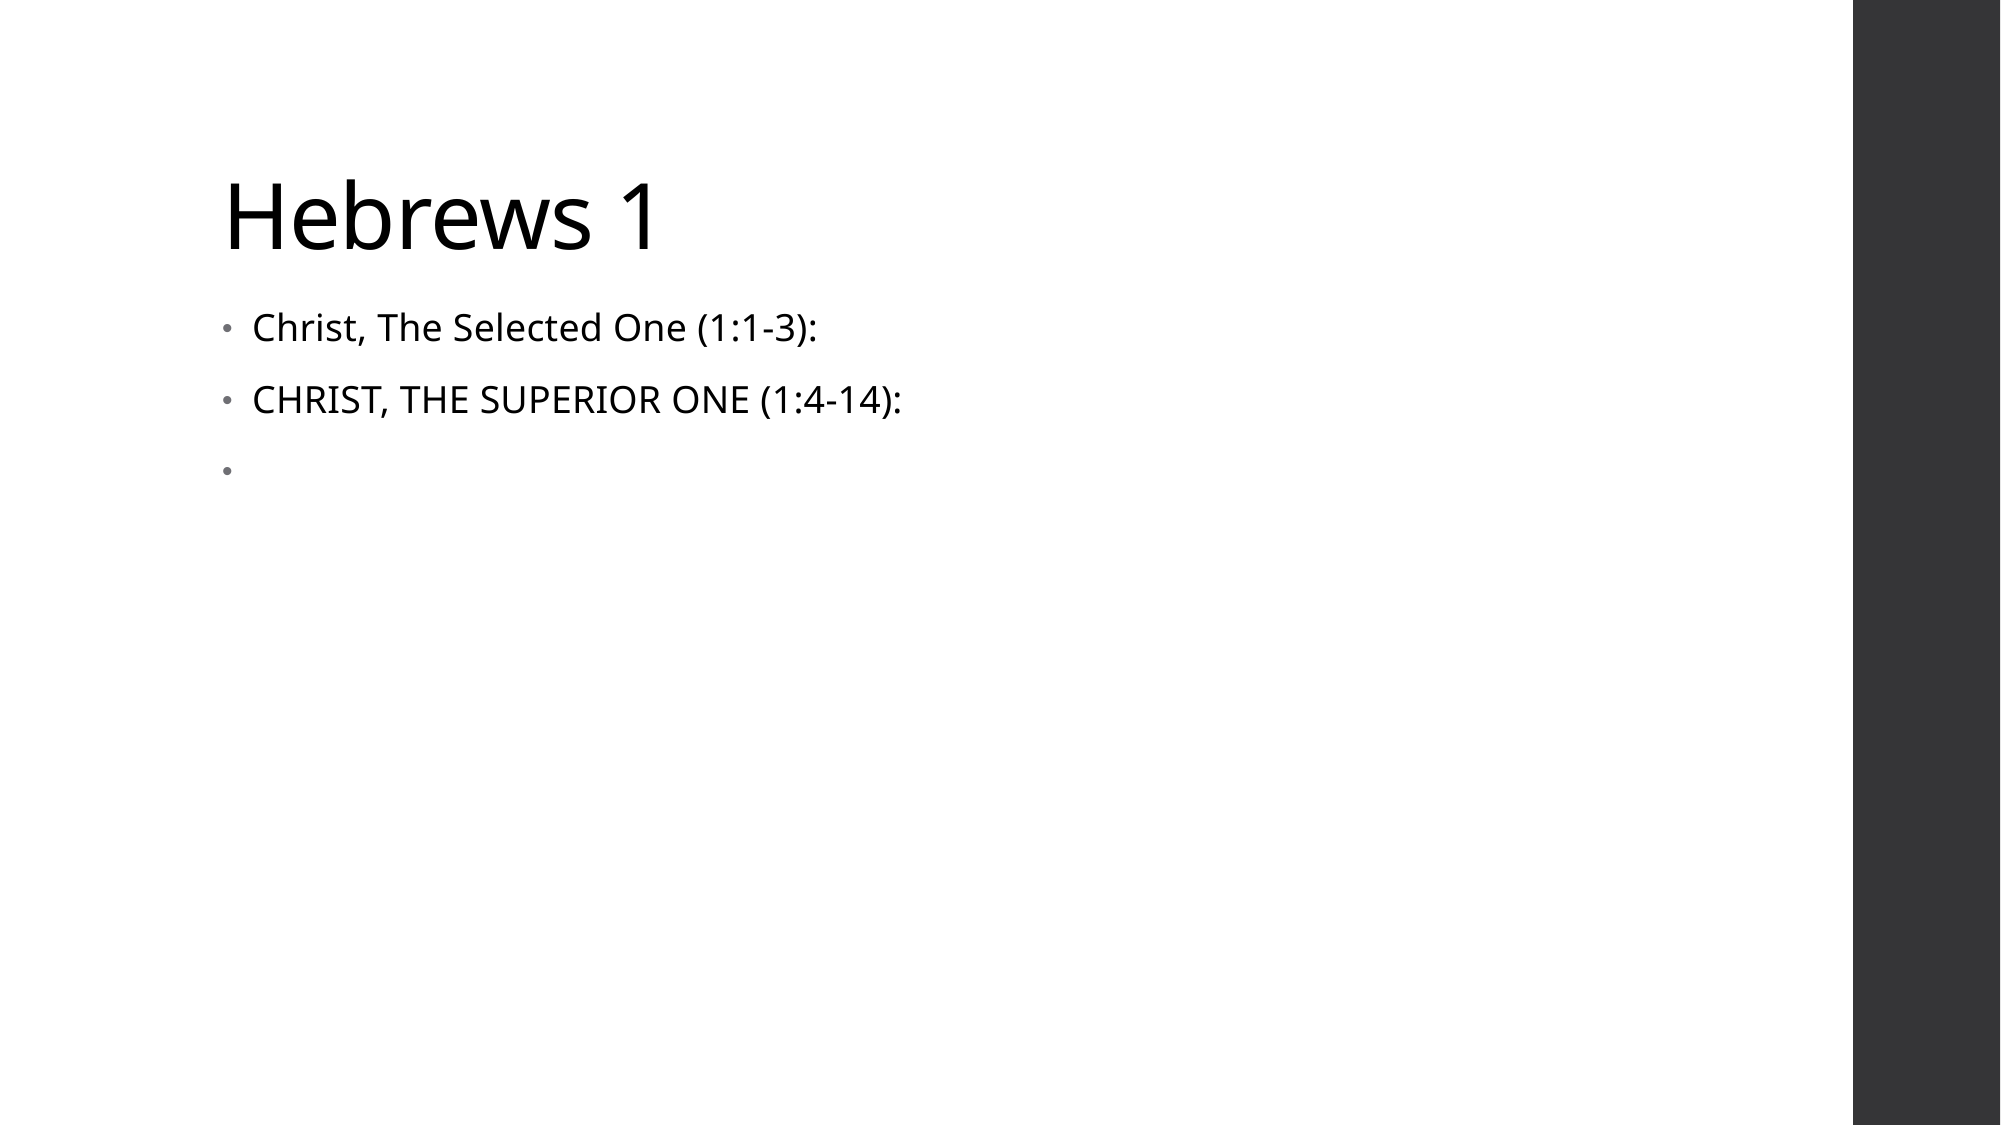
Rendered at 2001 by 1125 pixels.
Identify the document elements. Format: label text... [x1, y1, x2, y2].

title Hebrews 1 [206, 60, 1797, 278]
list Christ, The Selected One (1:1-3): CHRIST, THE SUPERIOR ONE (1:4-14): [206, 299, 1617, 1014]
